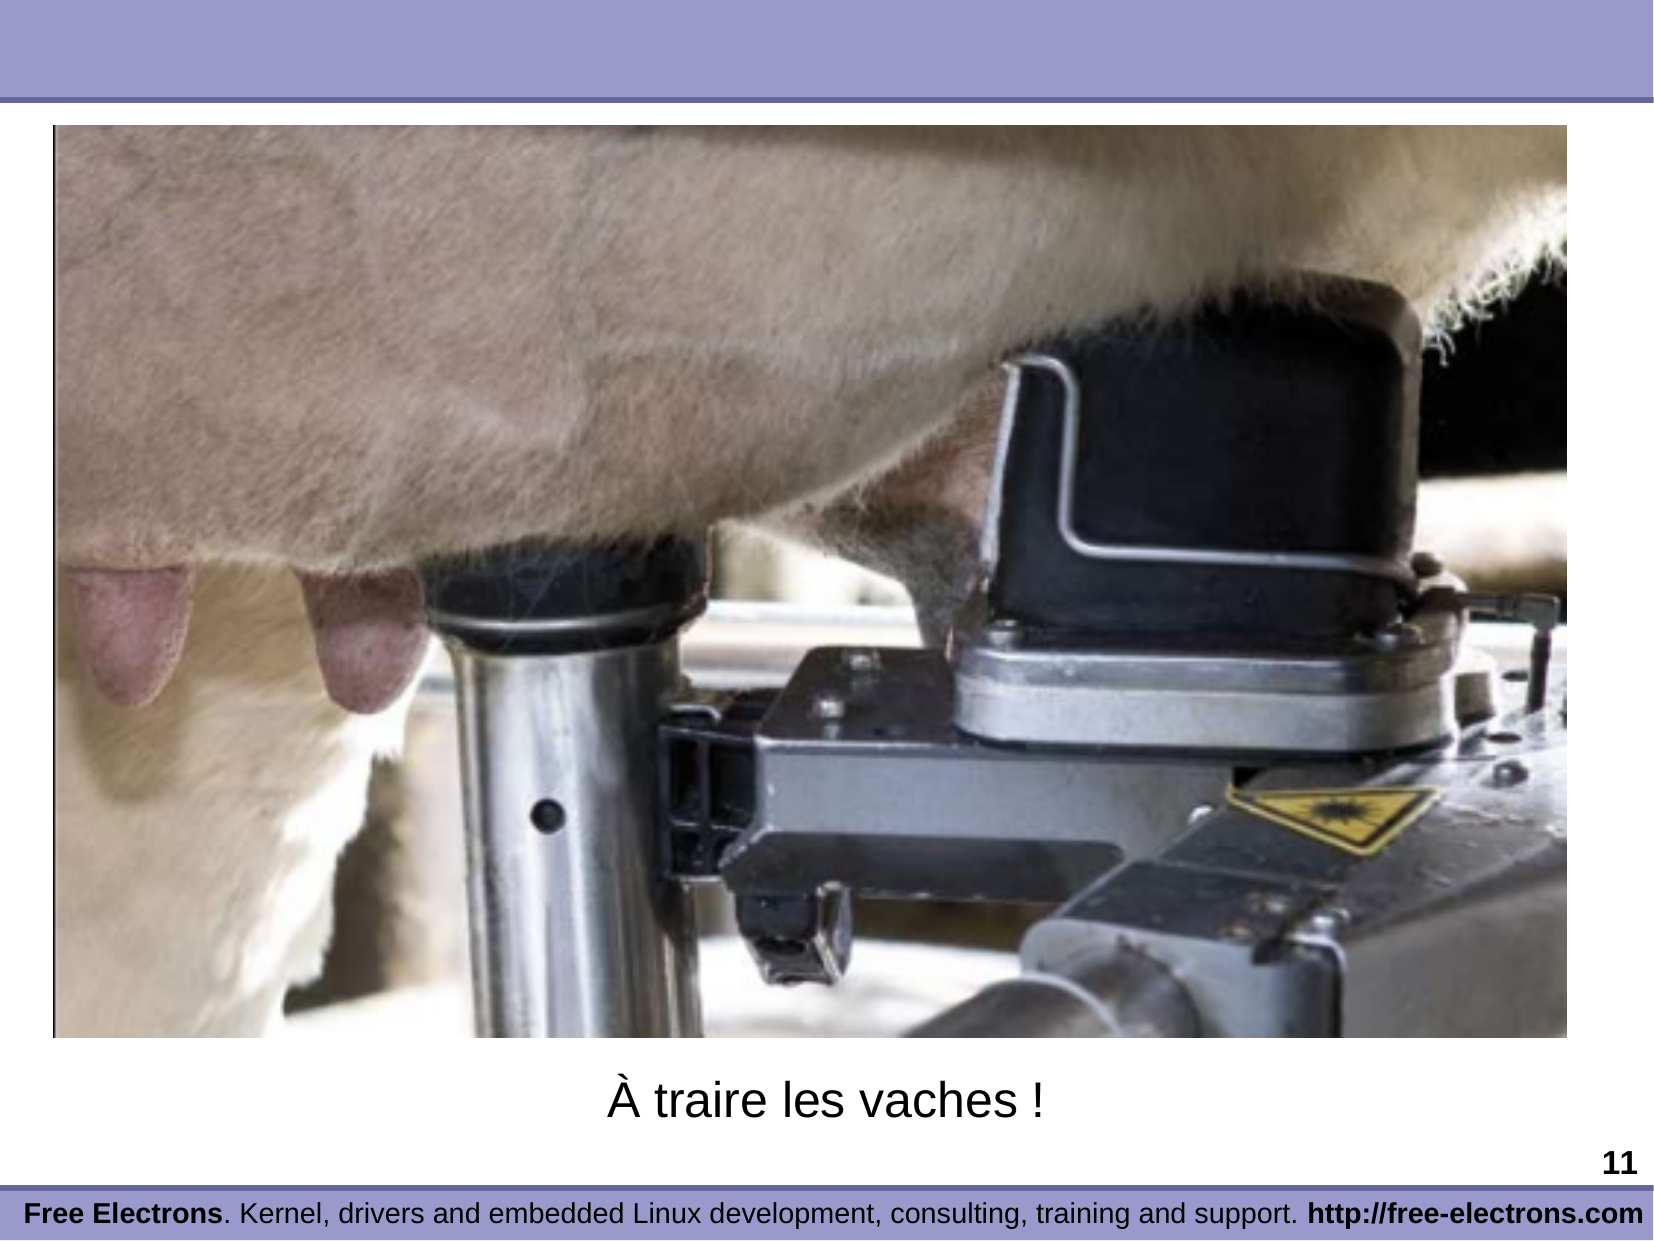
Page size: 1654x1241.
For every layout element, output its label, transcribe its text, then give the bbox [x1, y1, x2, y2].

text_box À traire les vaches ! [0, 1072, 1654, 1135]
picture [53, 125, 1567, 1038]
